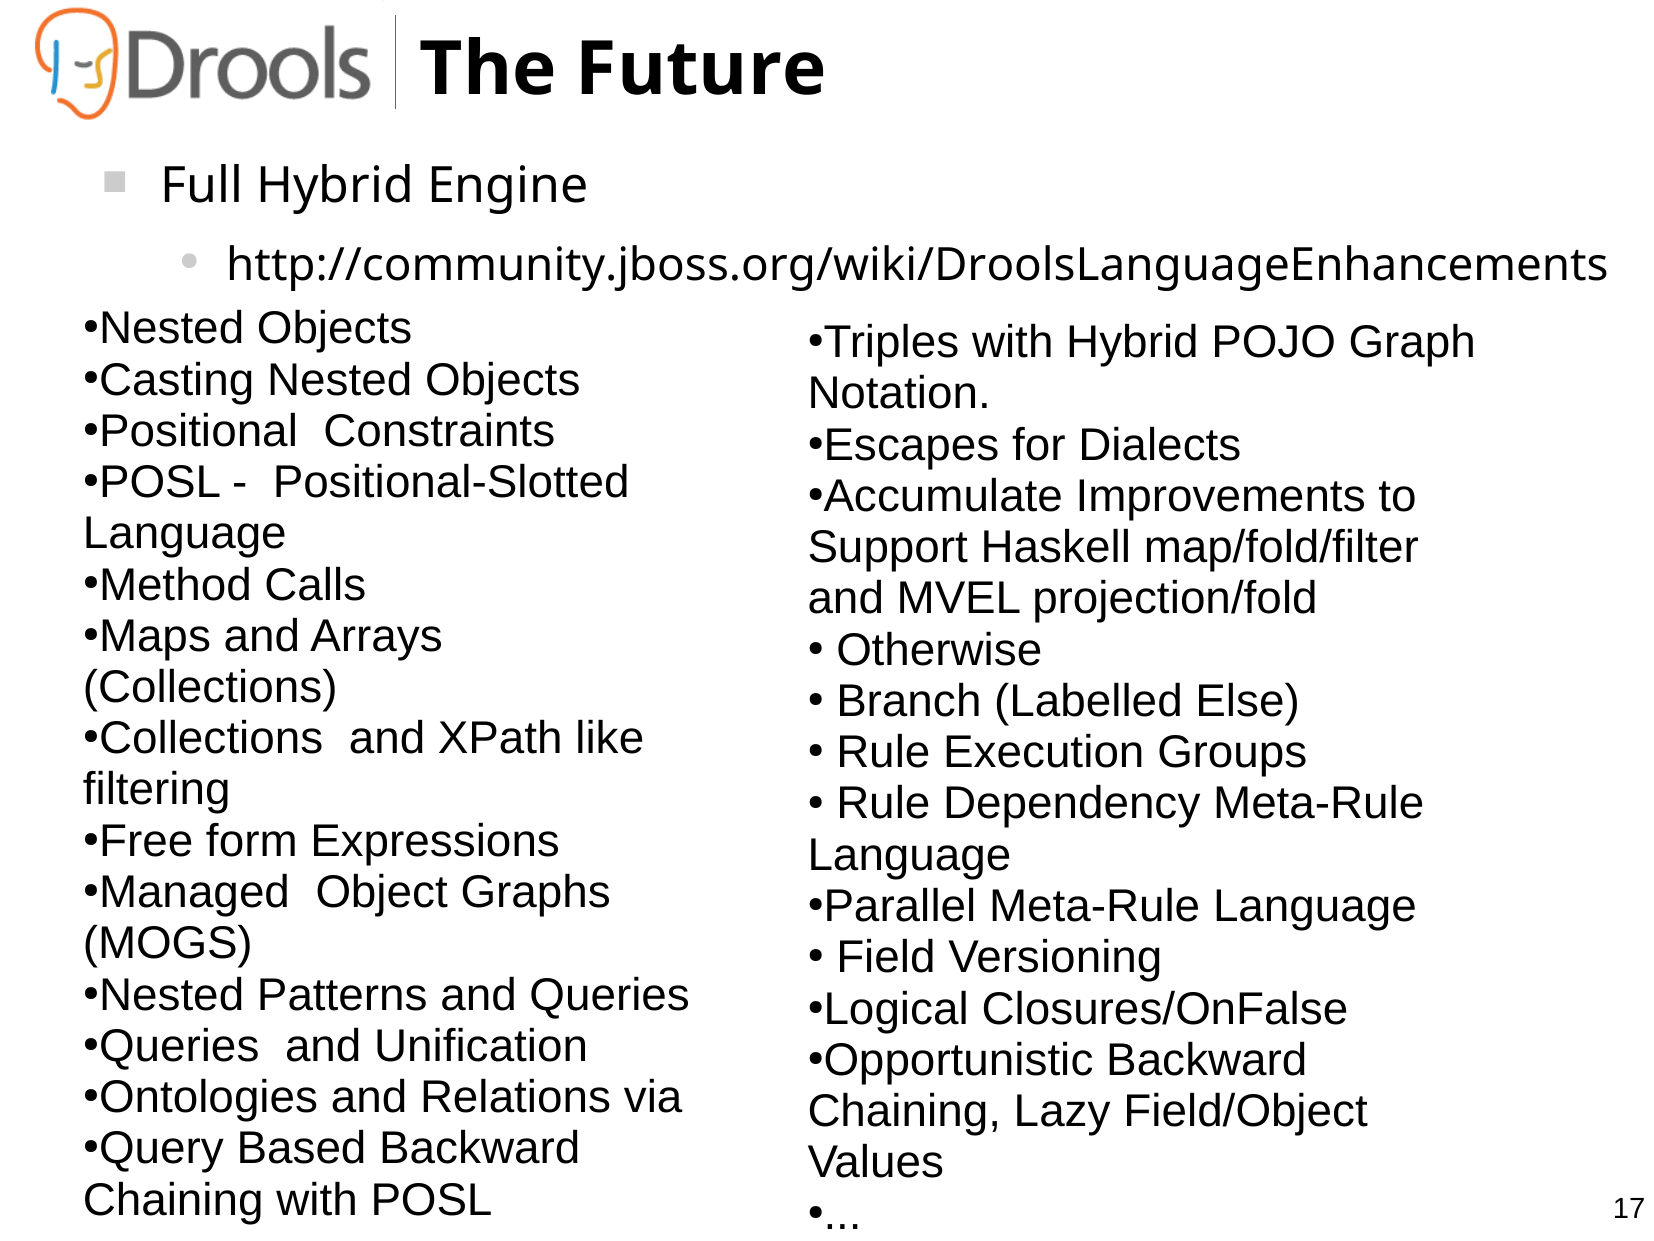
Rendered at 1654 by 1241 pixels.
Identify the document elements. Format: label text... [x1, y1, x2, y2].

text_box Nested Objects Casting Nested Objects Positional Constraints POSL - Positional-Slotted Language Method Calls Maps and Arrays (Collections) Collections and XPath like filtering Free form Expressions Managed Object Graphs (MOGS) Nested Patterns and Queries Queries and Unification Ontologies and Relations via Query Based Backward Chaining with POSL [68, 294, 719, 1229]
title The Future [419, 12, 1630, 118]
list Full Hybrid Engine http://community.jboss.org/wiki/DroolsLanguageEnhancements [104, 149, 1617, 349]
picture [29, 0, 384, 126]
text_box Triples with Hybrid POJO Graph Notation. Escapes for Dialects Accumulate Improvements to Support Haskell map/fold/filter and MVEL projection/fold Otherwise Branch (Labelled Else) Rule Execution Groups Rule Dependency Meta-Rule Language Parallel Meta-Rule Language Field Versioning Logical Closures/OnFalse Opportunistic Backward Chaining, Lazy Field/Object Values ... [792, 308, 1523, 1241]
